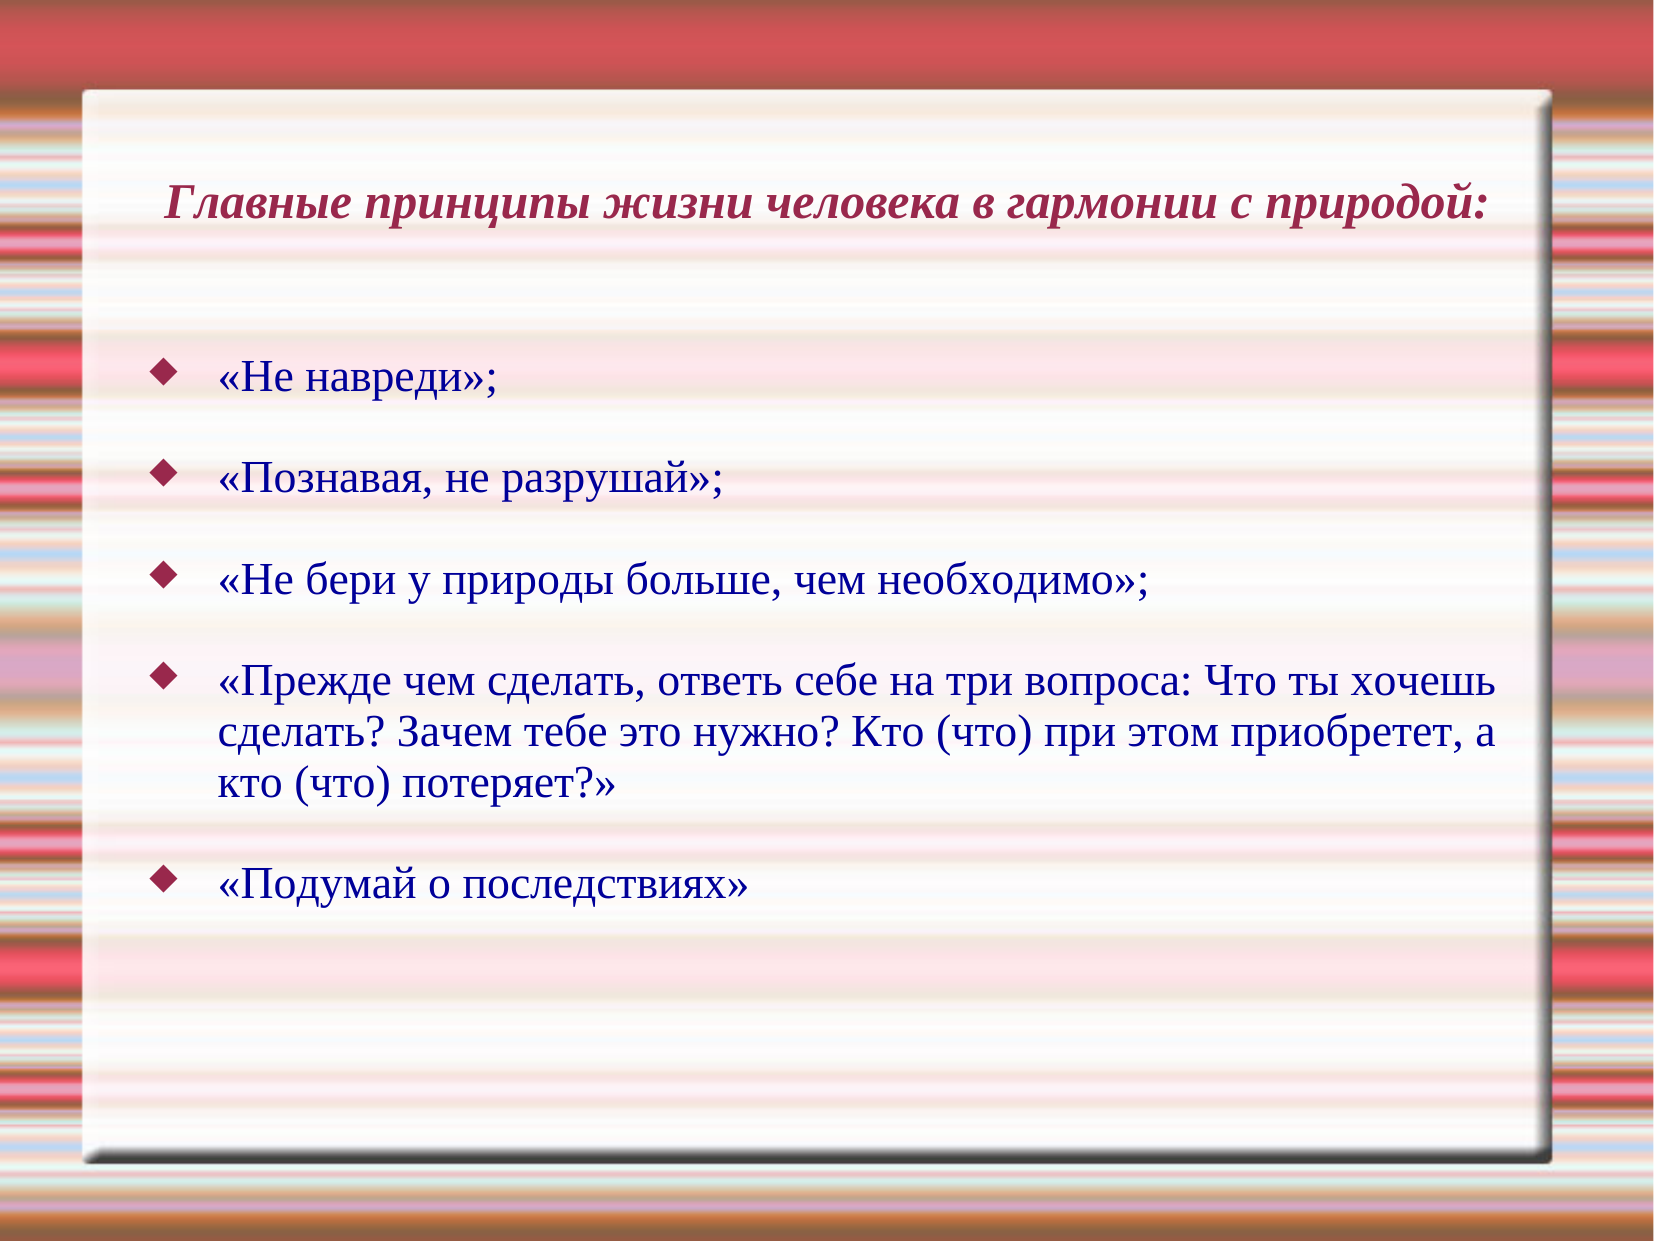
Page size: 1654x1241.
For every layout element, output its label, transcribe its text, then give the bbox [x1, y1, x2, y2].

title Главные принципы жизни человека в гармонии с природой: [121, 163, 1534, 426]
list «Не навреди»; «Познавая, не разрушай»; «Не бери у природы больше, чем необходимо»; «Прежде чем сделать, ответь себе на три вопроса: Что ты хочешь сделать? Зачем тебе это нужно? Кто (что) при этом приобретет, а кто (что) потеряет?» «Подумай о последствиях» [134, 350, 1516, 1132]
picture [0, 0, 1654, 1241]
